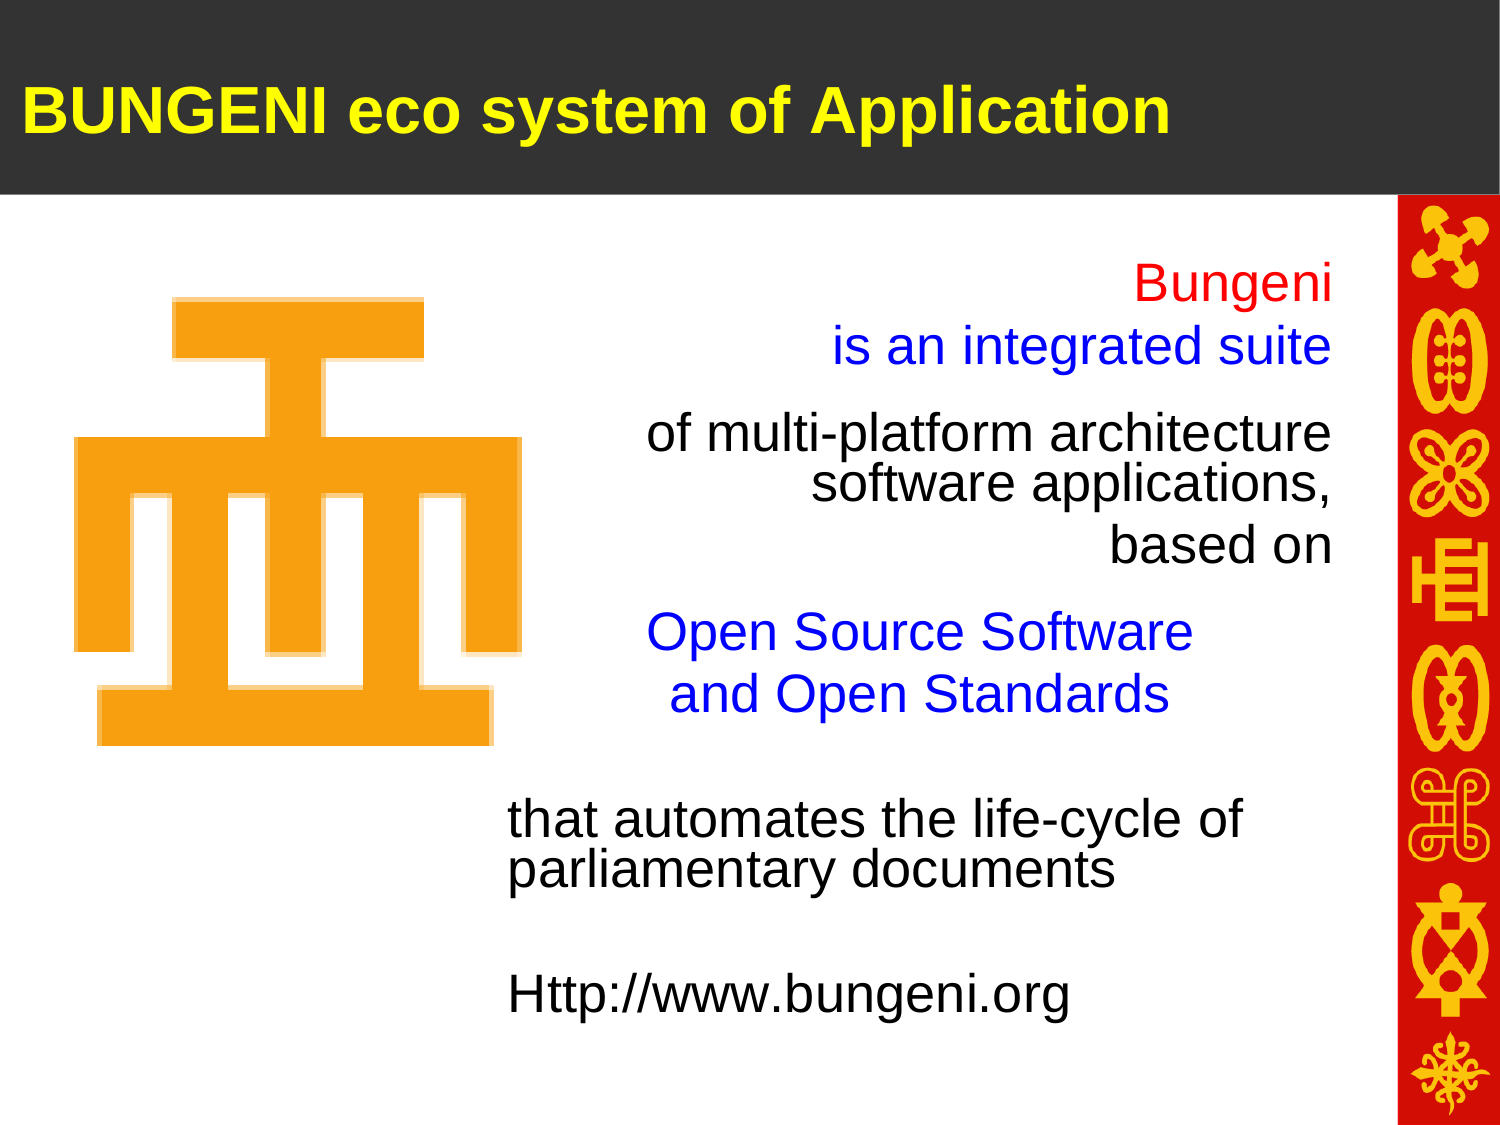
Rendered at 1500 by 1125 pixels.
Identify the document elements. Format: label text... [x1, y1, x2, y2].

picture [1397, 195, 1500, 1125]
picture [60, 274, 546, 766]
text_box Bungeni is an integrated suite of multi-platform architecture software applications, based on Open Source Software and Open Standards that automates the life-cycle of parliamentary documents Http://www.bungeni.org [493, 239, 1349, 1125]
text_box BUNGENI eco system of Application [6, 60, 1190, 155]
